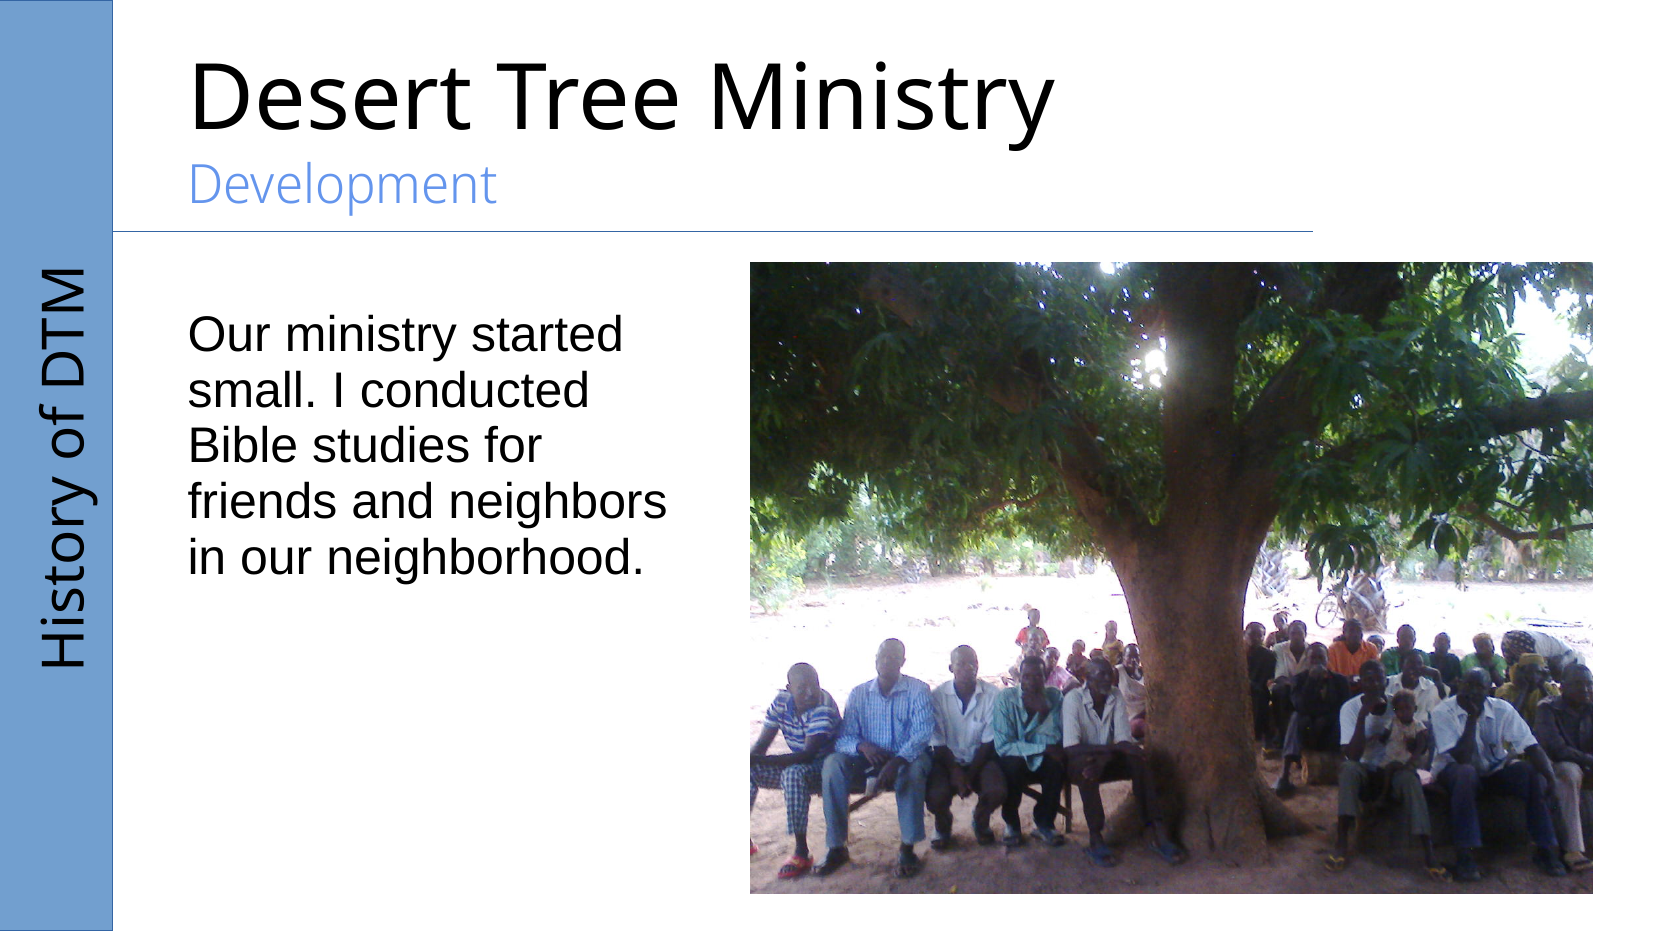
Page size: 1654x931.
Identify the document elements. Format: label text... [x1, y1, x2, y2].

title Desert Tree Ministry [187, 33, 1571, 125]
text_box History of DTM [13, 37, 105, 901]
picture [750, 262, 1593, 895]
subtitle Our ministry started small. I conducted Bible studies for friends and neighbors in our neighborhood. [187, 306, 676, 846]
text_box [0, 0, 113, 931]
title Development [187, 125, 1571, 239]
